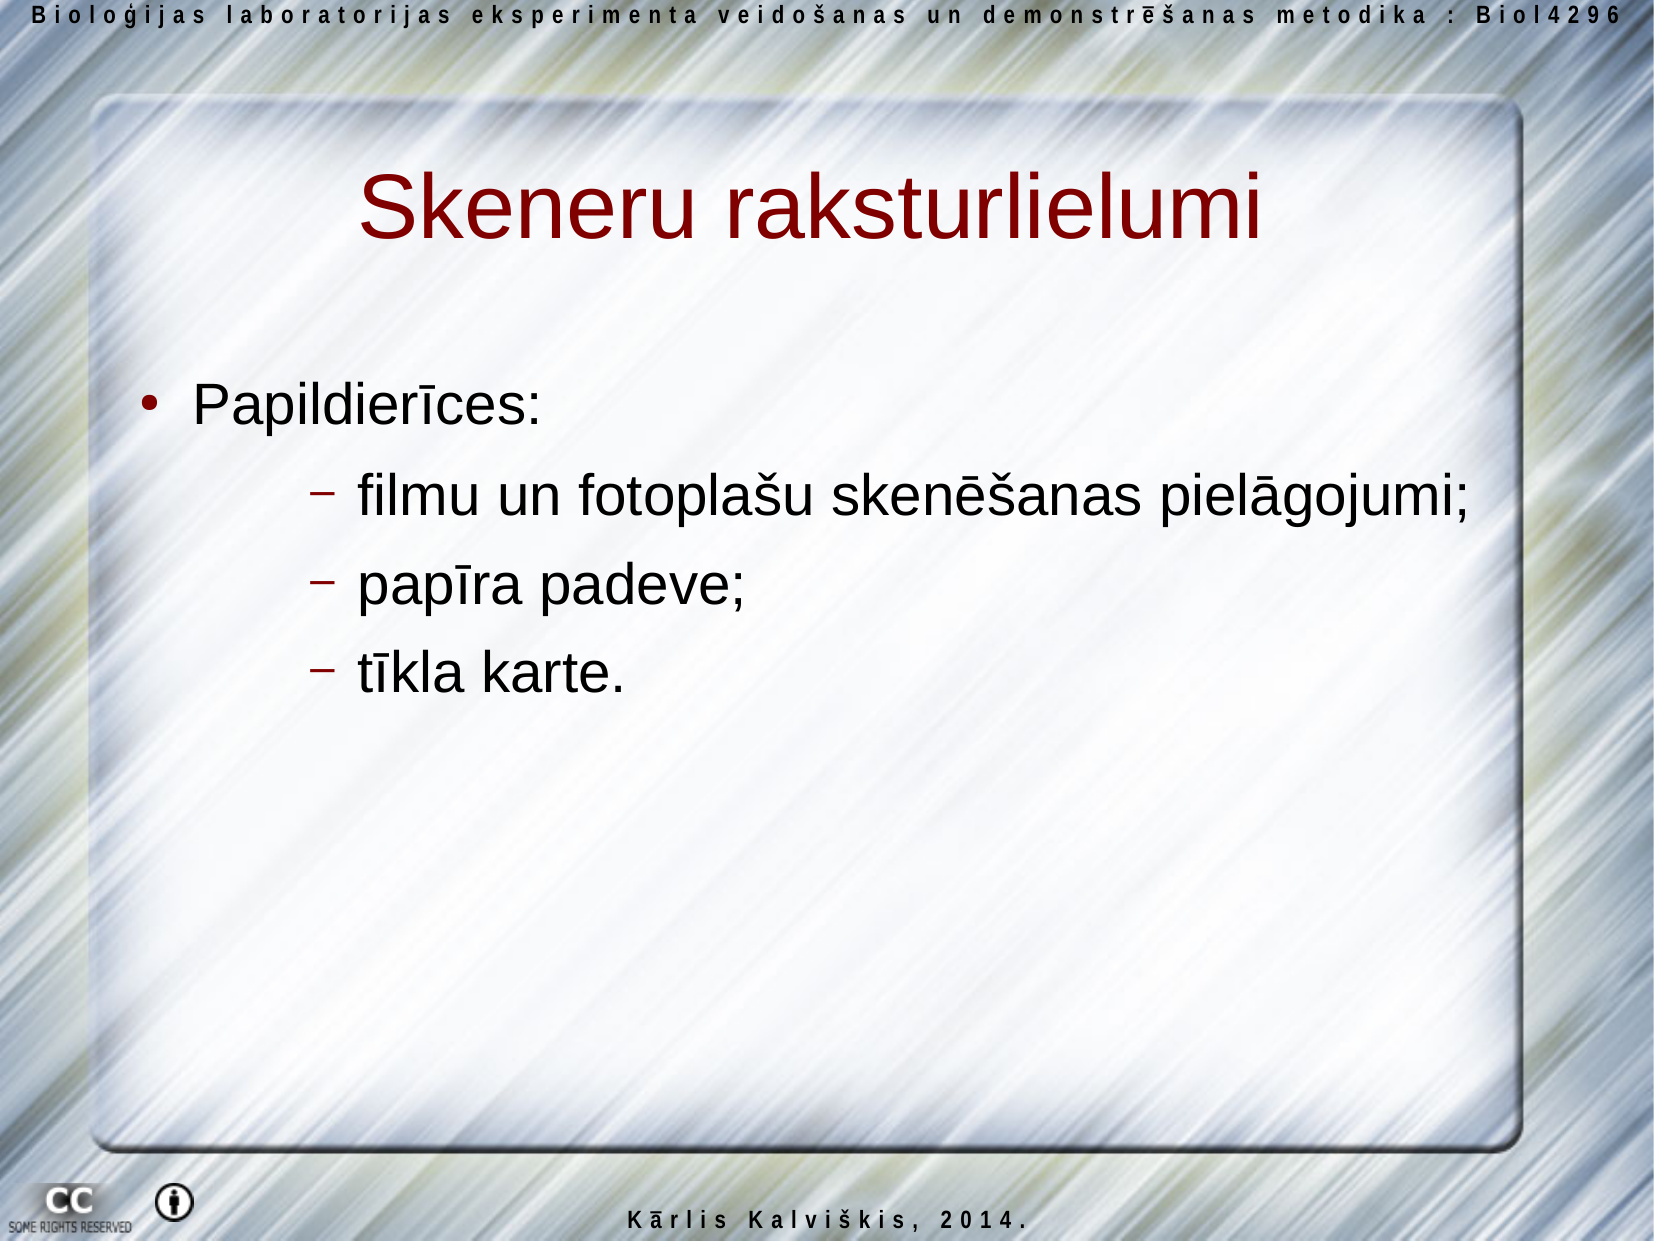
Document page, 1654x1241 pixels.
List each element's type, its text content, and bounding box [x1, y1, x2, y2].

list Papildierīces: filmu un fotoplašu skenēšanas pielāgojumi; papīra padeve; tīkla karte. [121, 371, 1501, 1127]
title Skeneru raksturlielumi [121, 102, 1502, 310]
picture [0, 0, 1654, 1241]
